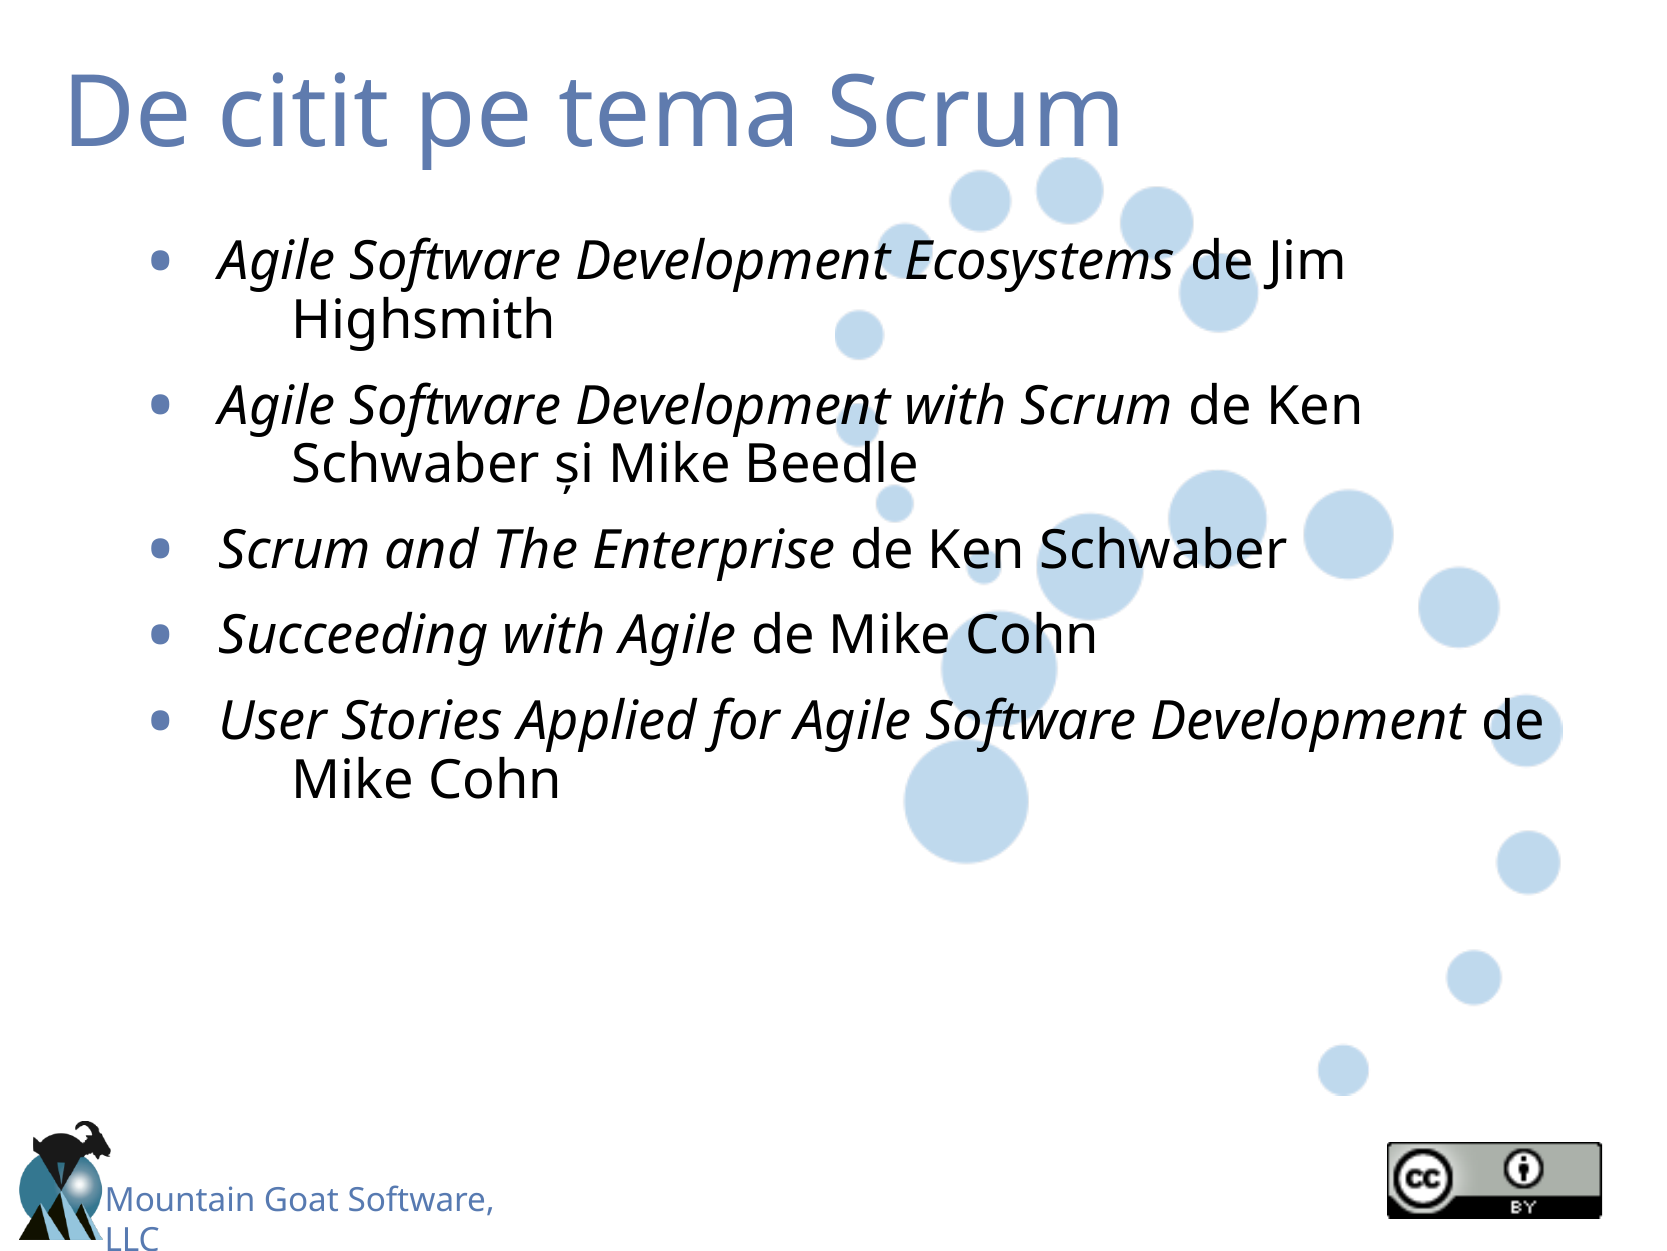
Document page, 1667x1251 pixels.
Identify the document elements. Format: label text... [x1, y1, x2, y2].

title De citit pe tema Scrum [56, 18, 1609, 194]
list Agile Software Development Ecosystems de Jim Highsmith Agile Software Development with Scrum de Ken Schwaber și Mike Beedle Scrum and The Enterprise de Ken Schwaber Succeeding with Agile de Mike Cohn User Stories Applied for Agile Software Development de Mike Cohn [56, 227, 1609, 1113]
